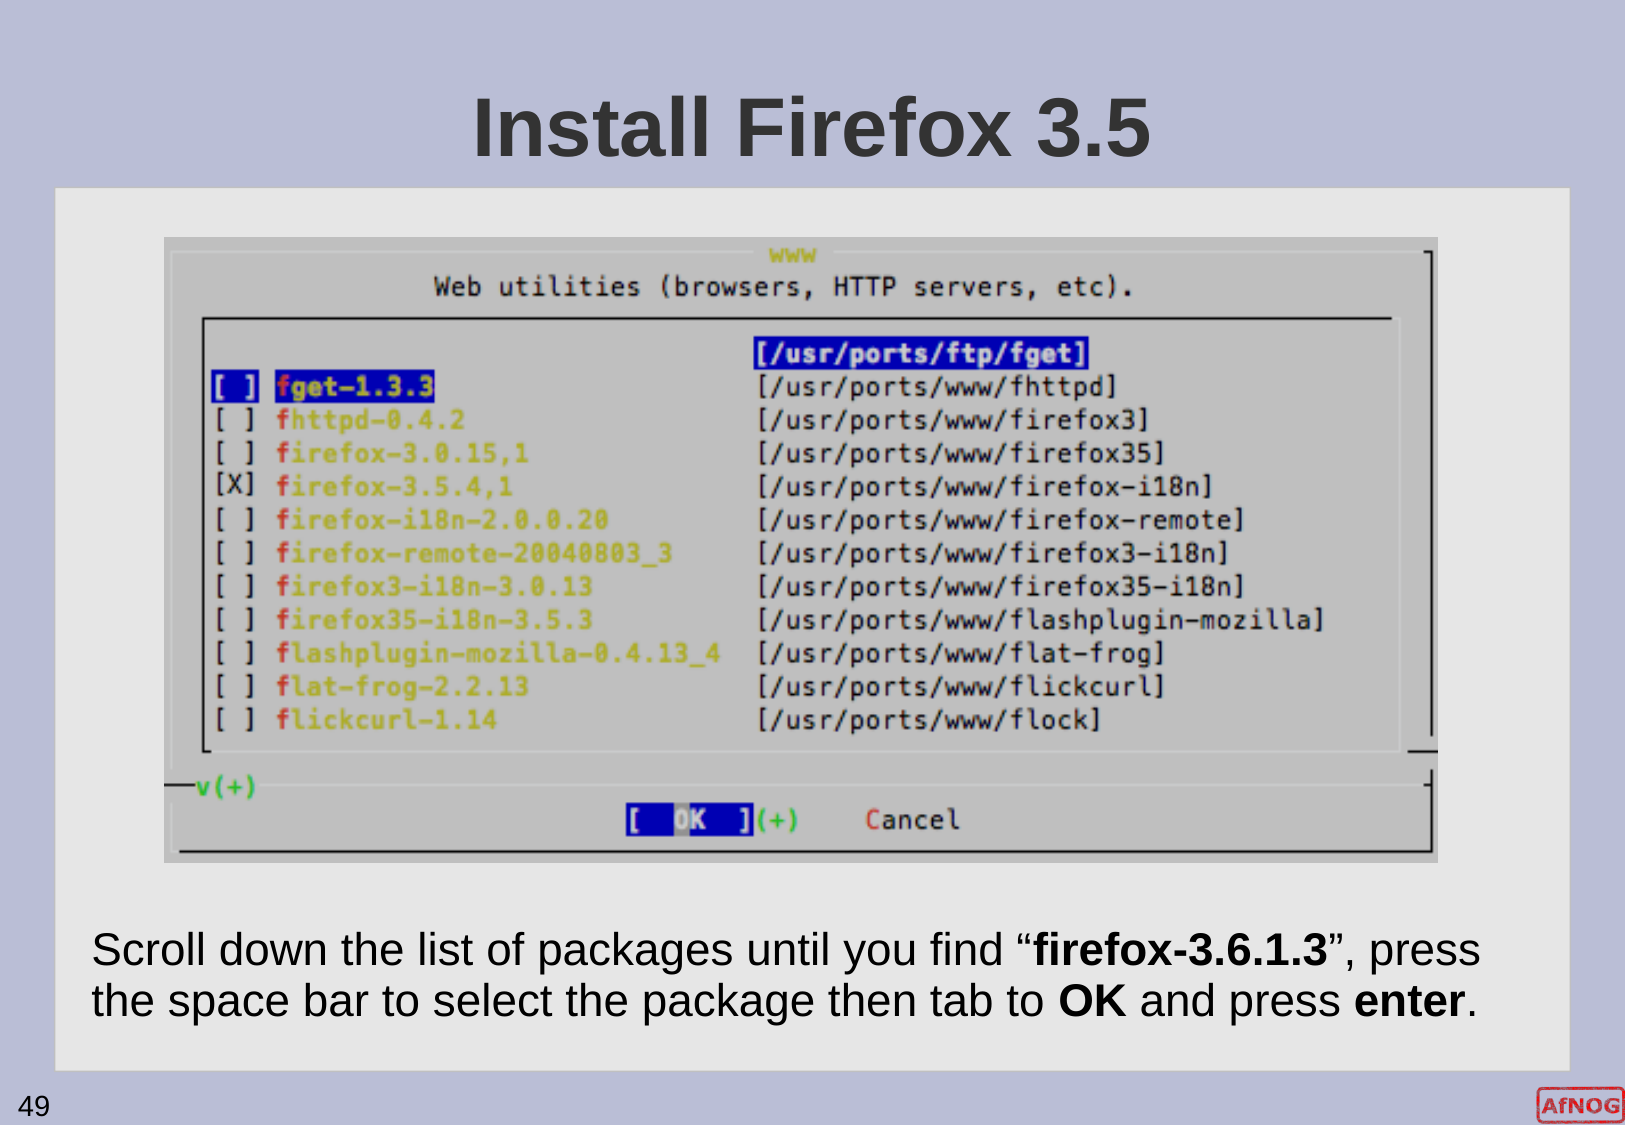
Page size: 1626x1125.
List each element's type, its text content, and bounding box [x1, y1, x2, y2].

text_box Install Firefox 3.5 [54, 44, 1570, 214]
picture [164, 237, 1438, 863]
text_box Scroll down the list of packages until you find “firefox-3.6.1.3”, press the space bar to select the package then tab to OK and press enter. [76, 912, 1554, 1028]
picture [1535, 1085, 1626, 1125]
